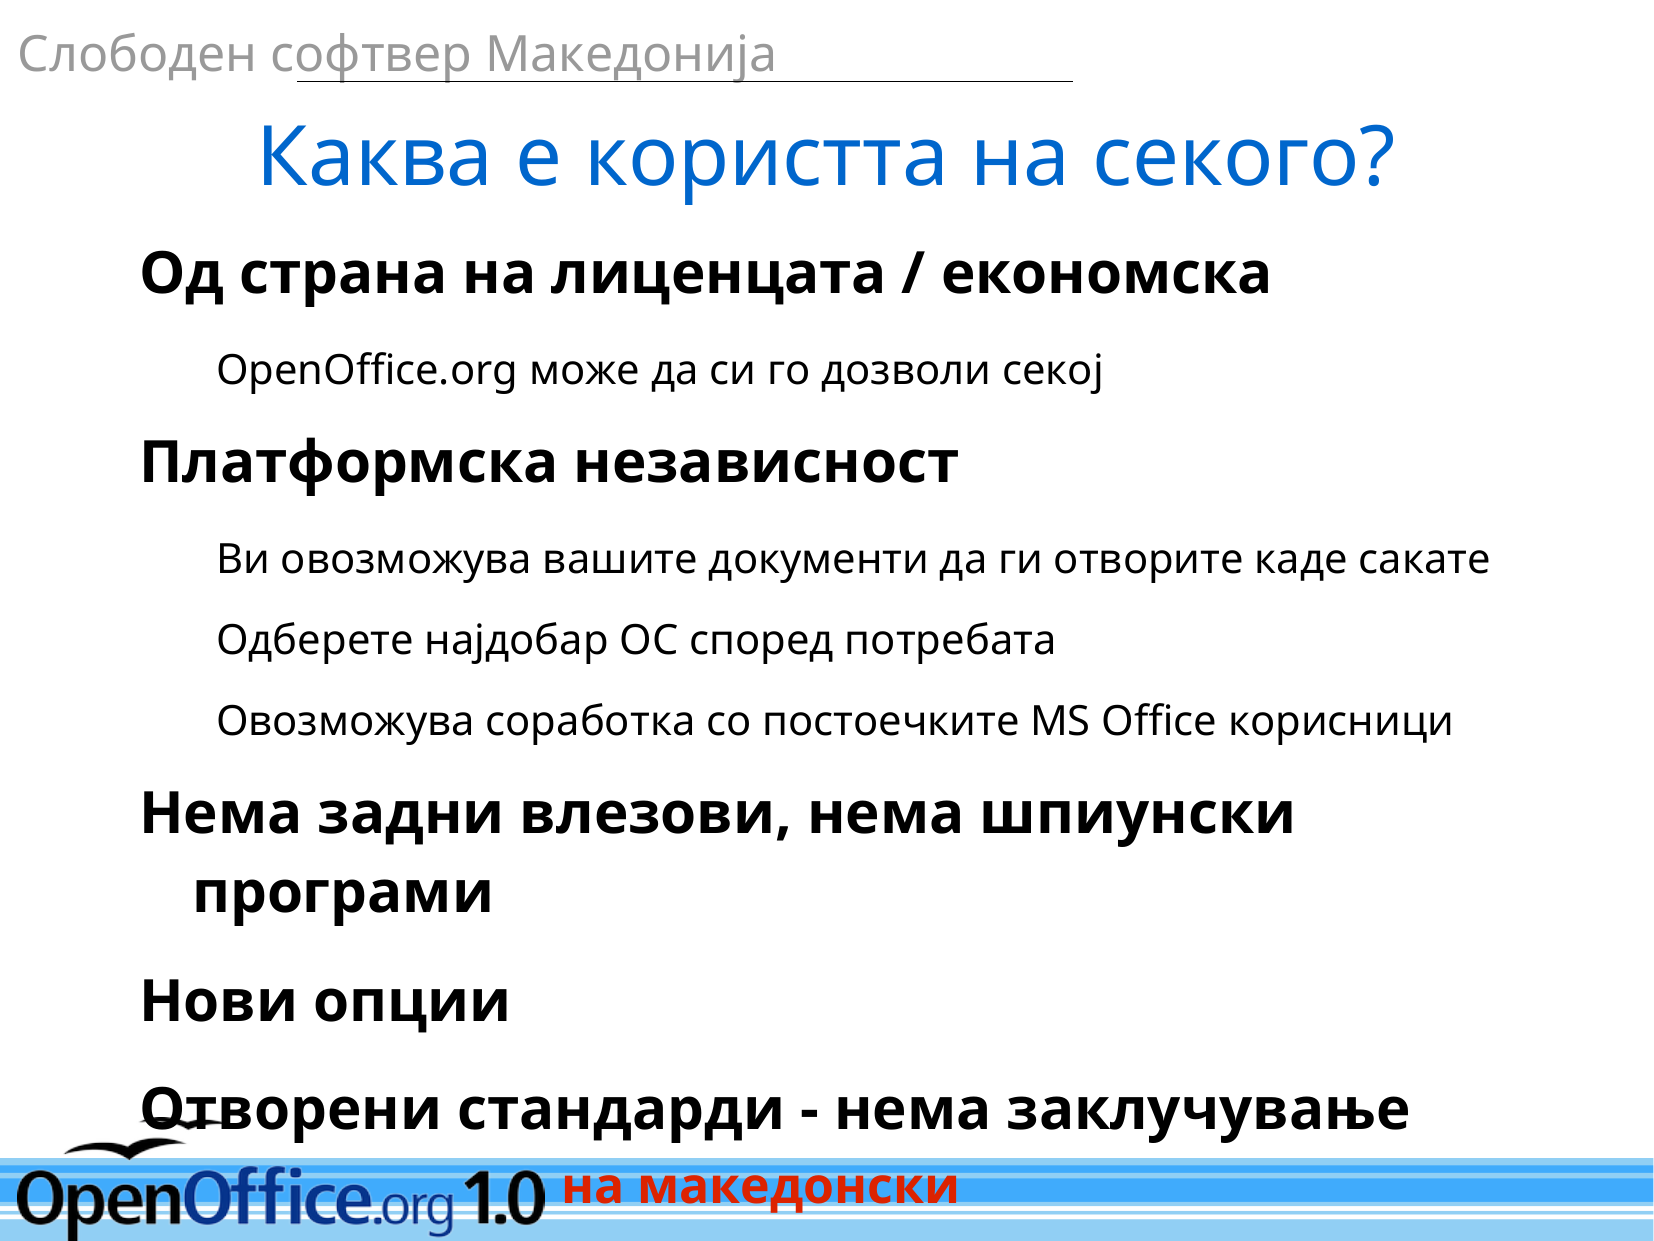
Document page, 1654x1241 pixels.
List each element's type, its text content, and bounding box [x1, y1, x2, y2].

picture [530, 1117, 541, 1123]
title Каква е користта на секого? [120, 49, 1533, 257]
picture [154, 1117, 171, 1122]
picture [266, 1117, 278, 1123]
picture [304, 1117, 315, 1123]
picture [230, 1117, 242, 1123]
list Од страна на лиценцата / економска OpenOffice.org може да си го дозволи секој Платформска независност Ви овозможува вашите документи да ги отворите каде сакате Одберете најдобар ОС според потребата Овозможува соработка со постоечките MS Office корисници Нема задни влезови, нема шпиунски програми Нови опции Отворени стандарди - нема заклучување [121, 230, 1534, 1091]
picture [0, 1117, 1654, 1241]
